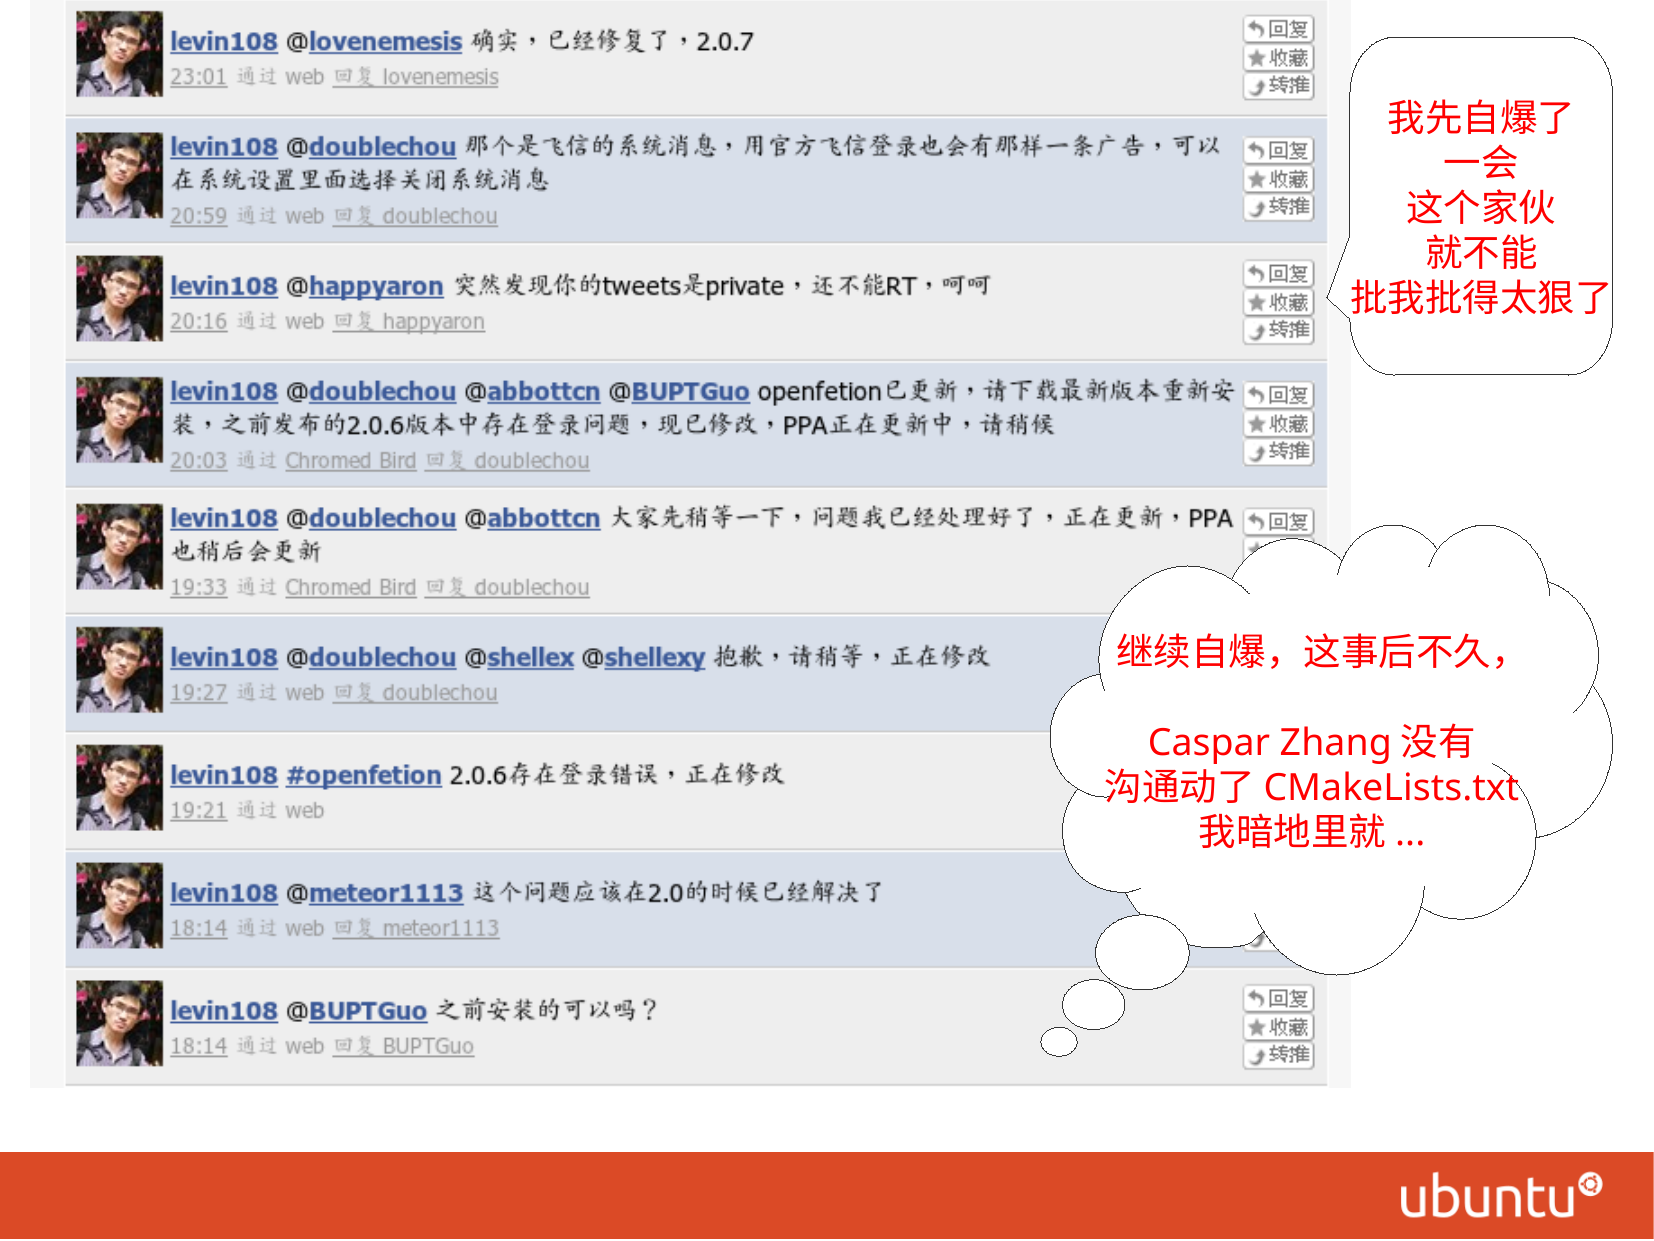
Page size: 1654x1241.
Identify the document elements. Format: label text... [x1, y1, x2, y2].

picture [30, 0, 1351, 1088]
text_box 继续自爆，这事后不久， Caspar Zhang没有 沟通动了CMakeLists.txt 我暗地里就... [1040, 1027, 1078, 1057]
picture [0, 1152, 1654, 1239]
text_box 继续自爆，这事后不久， Caspar Zhang没有 沟通动了CMakeLists.txt 我暗地里就... [1050, 525, 1613, 990]
text_box 继续自爆，这事后不久， Caspar Zhang没有 沟通动了CMakeLists.txt 我暗地里就... [1062, 979, 1125, 1030]
text_box 我先自爆了 一会 这个家伙 就不能 批我批得太狠了 [1326, 37, 1613, 376]
